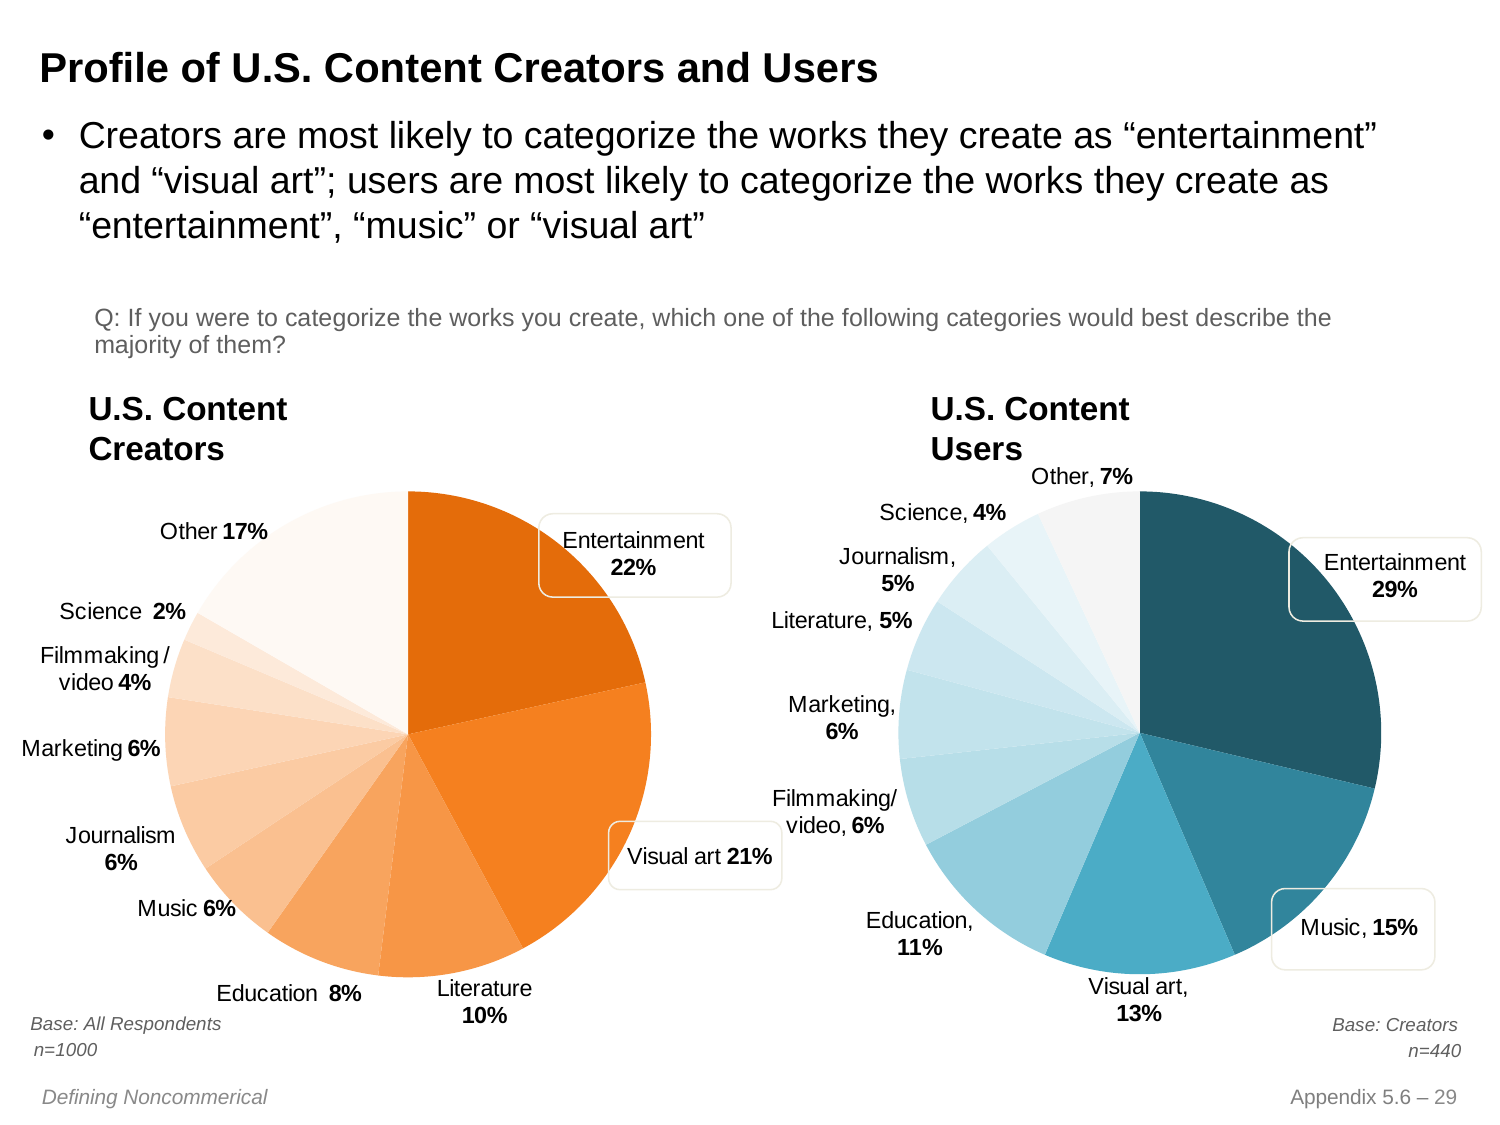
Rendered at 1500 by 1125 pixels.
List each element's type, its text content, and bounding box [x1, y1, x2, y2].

text_box Defining Noncommerical [27, 1066, 503, 1125]
text_box Base: All Respondents [15, 1004, 474, 1043]
picture [0, 416, 1500, 1095]
text_box Creators are most likely to categorize the works they create as “entertainment” and “visual art”; users are most likely to categorize the works they create as “entertainment”, “music” or “visual art” [27, 103, 1464, 255]
text_box n=440 [1018, 1030, 1477, 1069]
text_box Q: If you were to categorize the works you create, which one of the following categories would best describe the majority of them? [79, 279, 1383, 385]
text_box n=1000 [19, 1029, 477, 1068]
text_box Profile of U.S. Content Creators and Users [24, 27, 1454, 110]
text_box Base: Creators [1014, 1004, 1473, 1043]
text_box U.S. Content Users [915, 379, 1240, 476]
text_box U.S. Content Creators [73, 379, 418, 476]
text_box Appendix 5.6 – <number> [1121, 1066, 1472, 1125]
